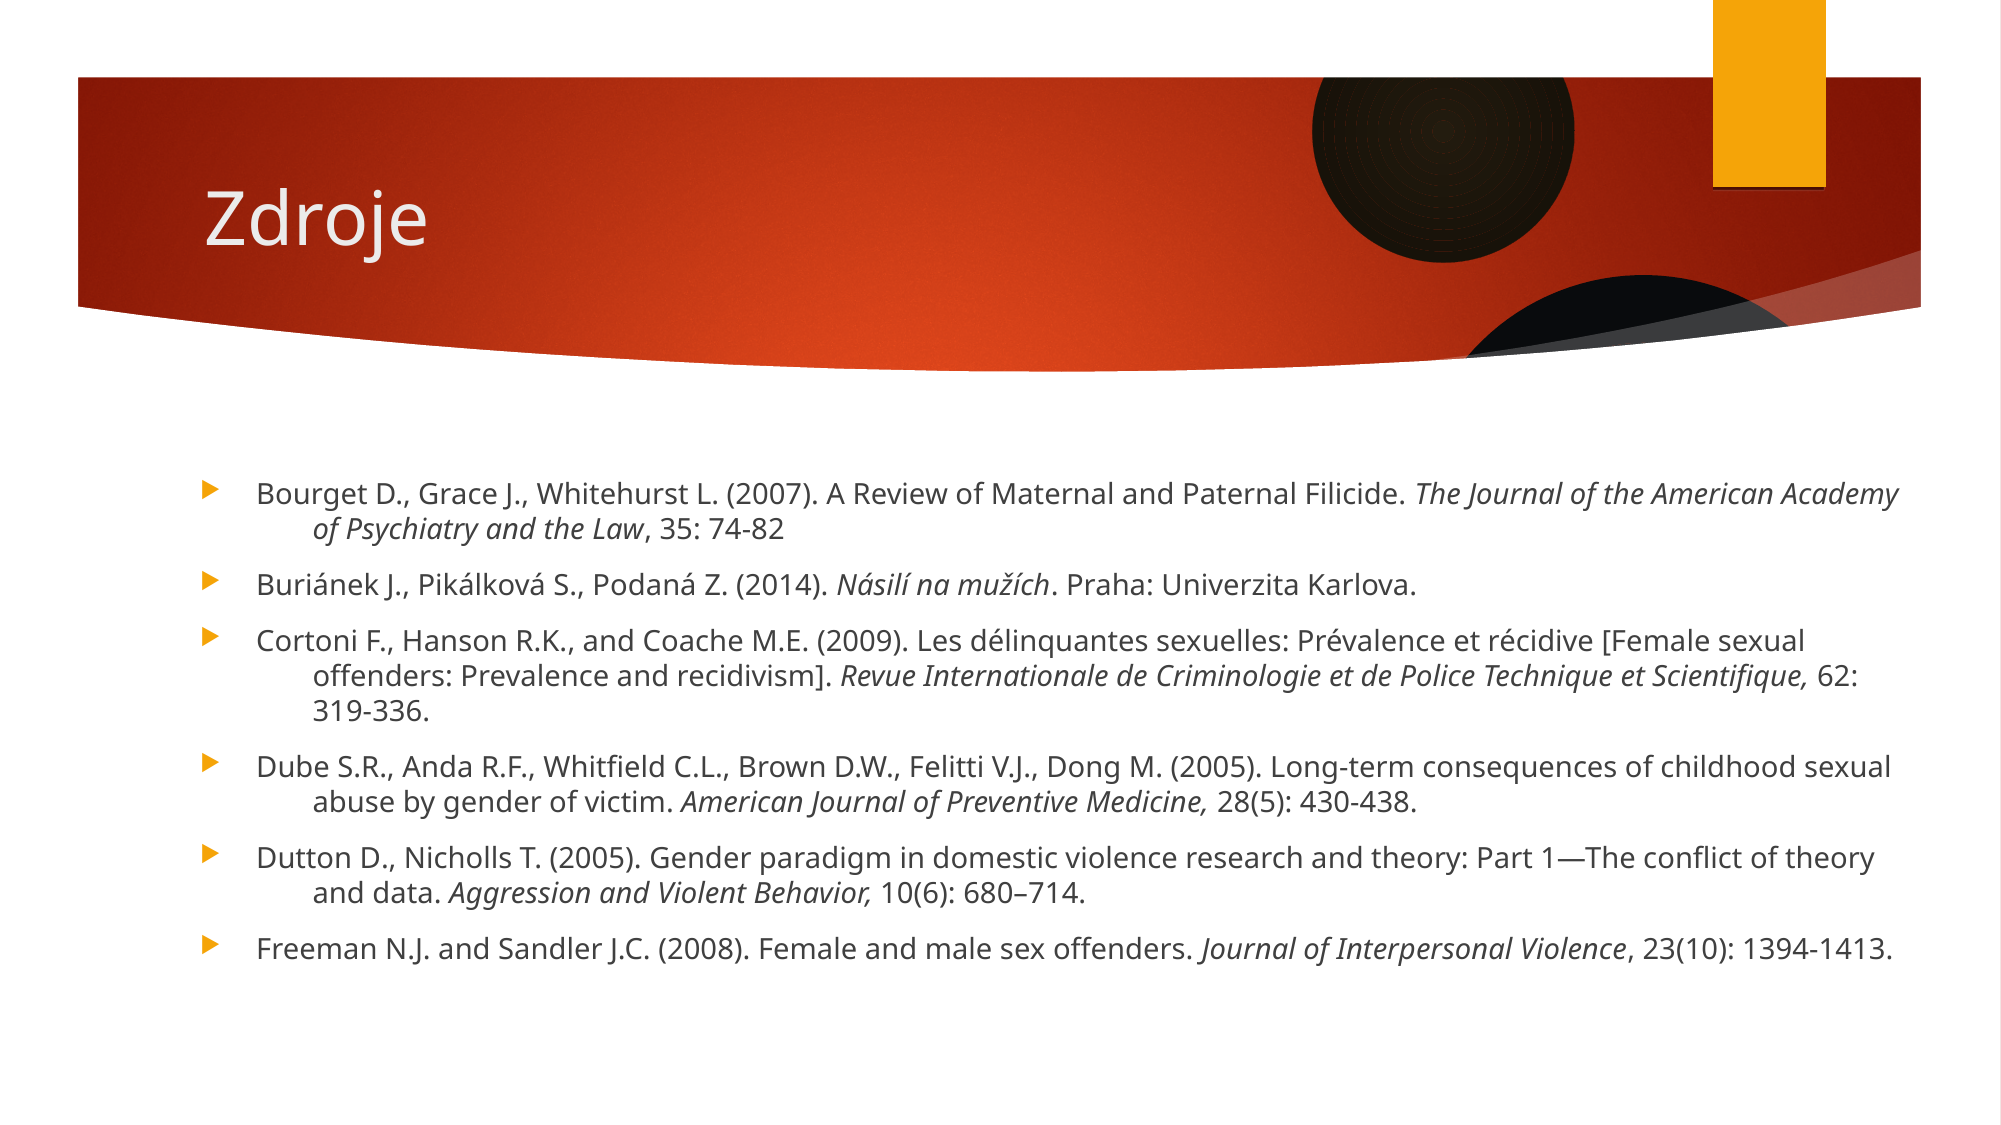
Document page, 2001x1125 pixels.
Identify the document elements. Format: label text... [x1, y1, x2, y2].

list Bourget D., Grace J., Whitehurst L. (2007). A Review of Maternal and Paternal Filicide. The Journal of the American Academy of Psychiatry and the Law, 35: 74-82 Buriánek J., Pikálková S., Podaná Z. (2014). Násilí na mužích. Praha: Univerzita Karlova. Cortoni F., Hanson R.K., and Coache M.E. (2009). Les délinquantes sexuelles: Prévalence et récidive [Female sexual offenders: Prevalence and recidivism]. Revue Internationale de Criminologie et de Police Technique et Scientifique, 62: 319-336. Dube S.R., Anda R.F., Whitfield C.L., Brown D.W., Felitti V.J., Dong M. (2005). Long-term consequences of childhood sexual abuse by gender of victim. American Journal of Preventive Medicine, 28(5): 430-438. Dutton D., Nicholls T. (2005). Gender paradigm in domestic violence research and theory: Part 1—The conflict of theory and data. Aggression and Violent Behavior, 10(6): 680–714. Freeman N.J. and Sandler J.C. (2008). Female and male sex offenders. Journal of Interpersonal Violence, 23(10): 1394-1413. [184, 468, 1918, 1011]
title Zdroje [189, 155, 1627, 276]
